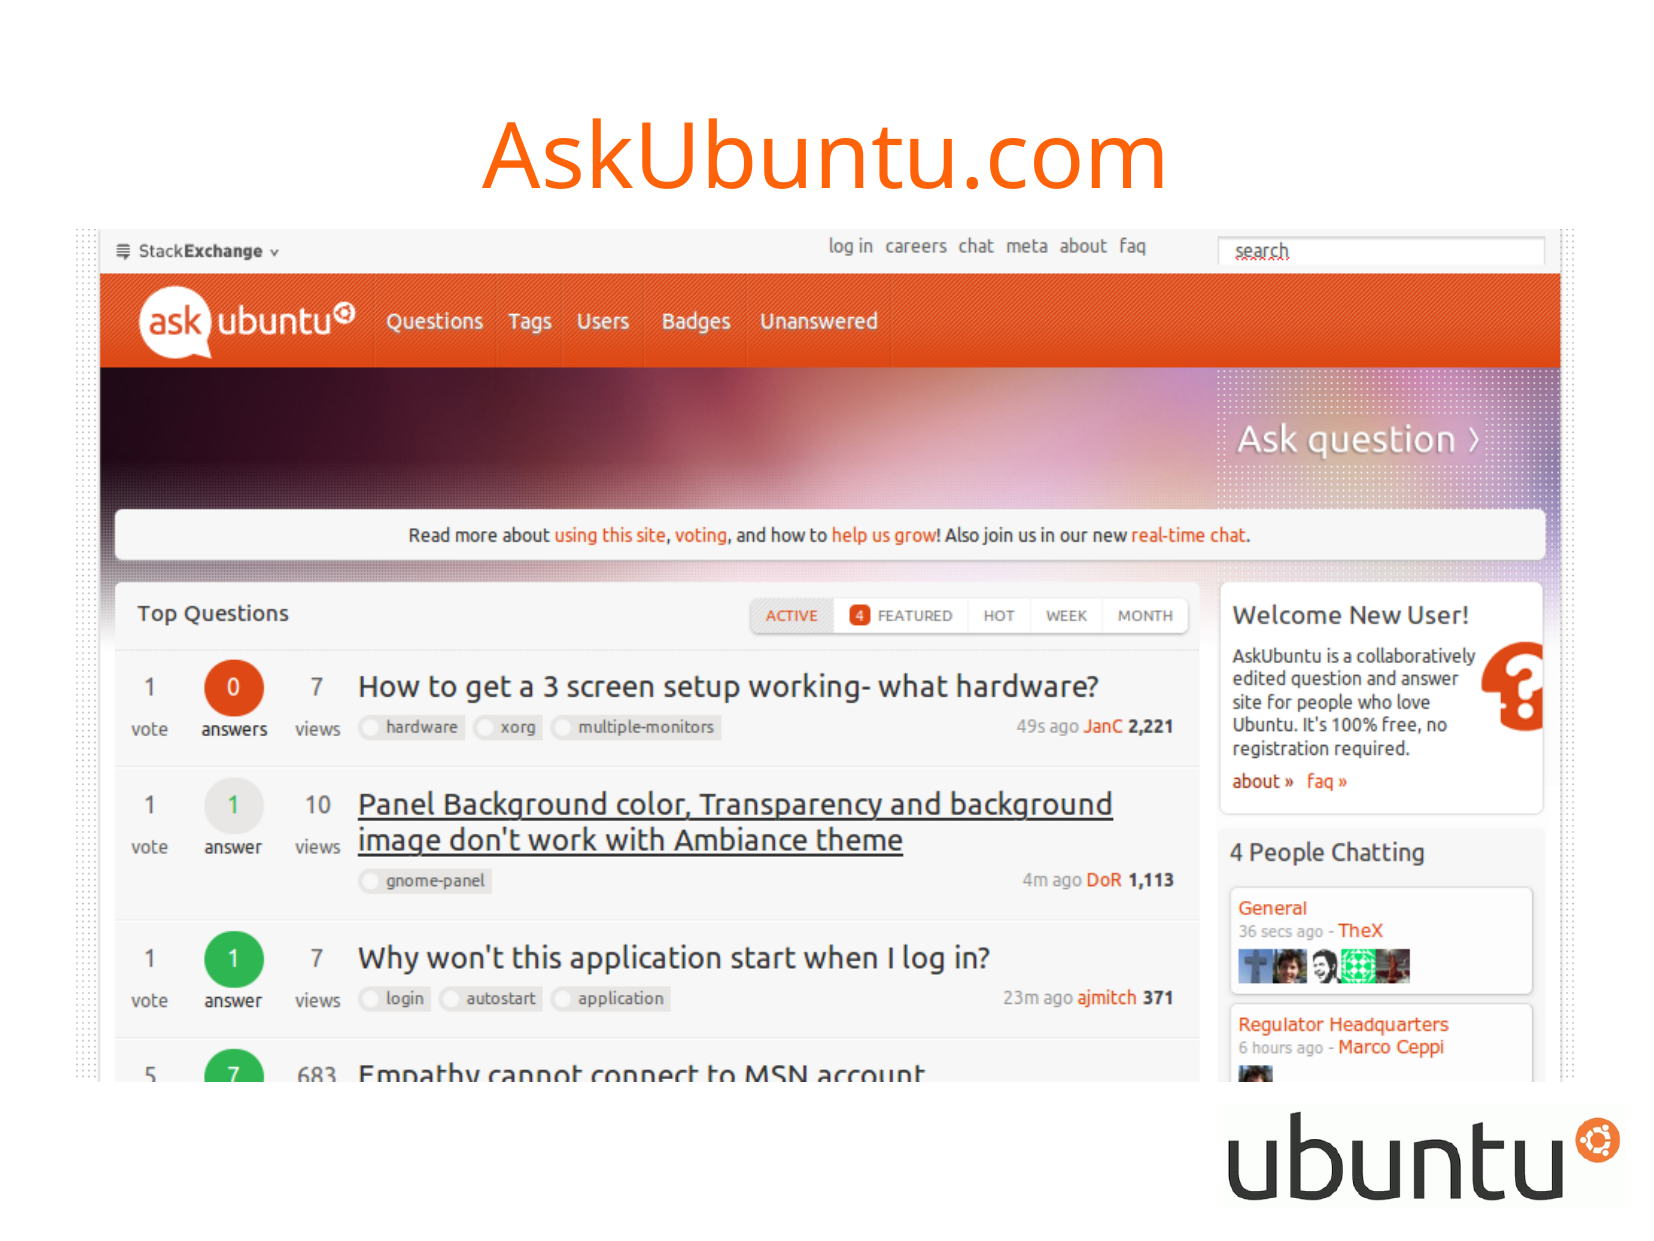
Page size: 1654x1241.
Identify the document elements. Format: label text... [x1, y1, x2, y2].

picture [1222, 1104, 1625, 1208]
picture [75, 229, 1577, 1082]
title AskUbuntu.com [82, 49, 1571, 229]
